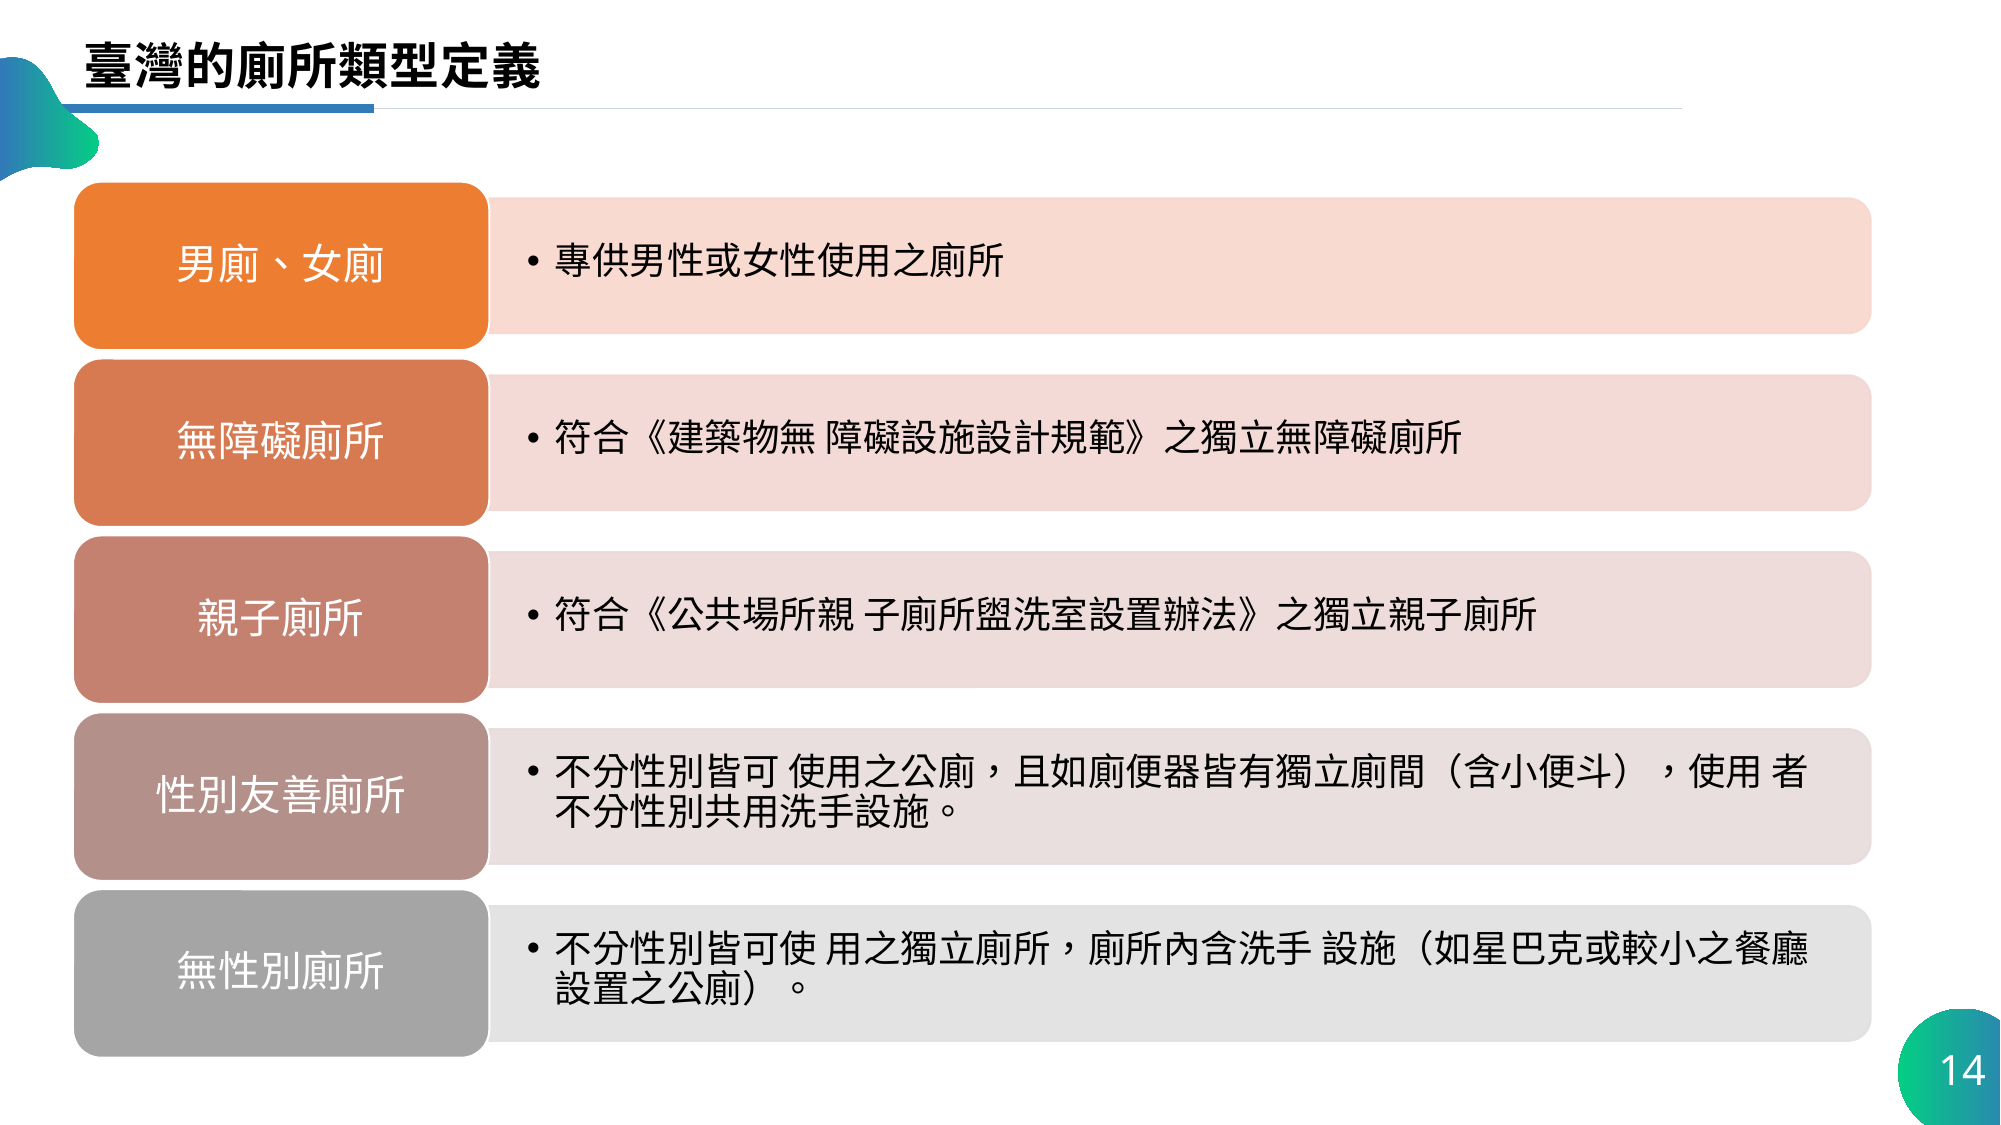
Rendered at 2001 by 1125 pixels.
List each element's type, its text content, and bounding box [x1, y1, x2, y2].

text_box 專供男性或女性使用之廁所 [489, 198, 1871, 334]
text_box 男廁、女廁 [72, 181, 490, 351]
text_box 無性別廁所 [72, 889, 490, 1058]
text_box 性別友善廁所 [72, 712, 490, 881]
text_box 不分性別皆可使 用之獨立廁所，廁所內含洗手 設施（如星巴克或較小之餐廳 設置之公廁）。 [489, 906, 1871, 1041]
text_box 符合《公共場所親 子廁所盥洗室設置辦法》之獨立親子廁所 [489, 552, 1871, 687]
text_box [84, 126, 100, 163]
text_box 親子廁所 [72, 535, 490, 704]
text_box 無障礙廁所 [72, 358, 490, 528]
text_box [0, 57, 75, 182]
text_box 不分性別皆可 使用之公廁，且如廁便器皆有獨立廁間（含小便斗），使用 者不分性別共用洗手設施。 [489, 729, 1871, 864]
text_box 臺灣的廁所類型定義 [68, 27, 1842, 103]
text_box 符合《建築物無 障礙設施設計規範》之獨立無障礙廁所 [489, 375, 1871, 511]
